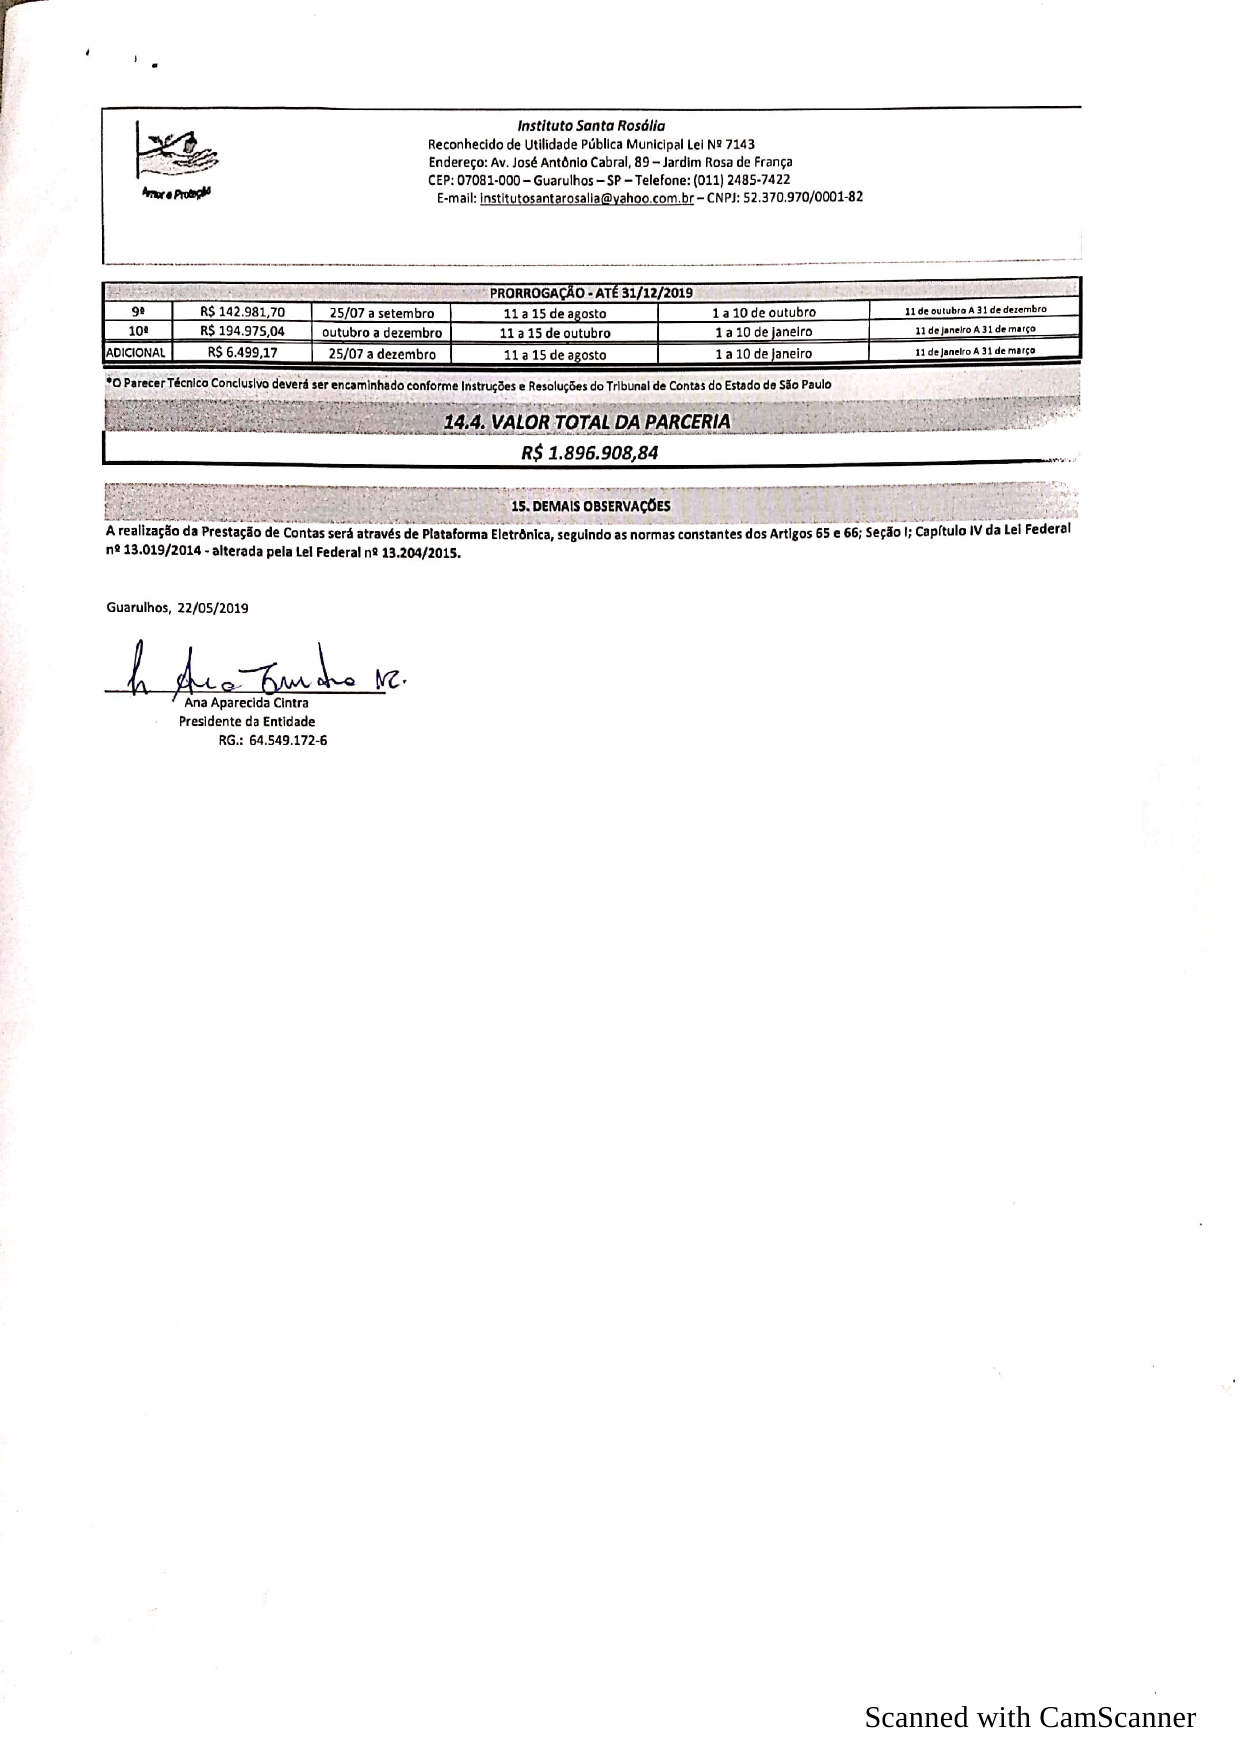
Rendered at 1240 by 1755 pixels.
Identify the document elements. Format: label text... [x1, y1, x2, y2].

text_box [0, 0, 1240, 1702]
text_box Scanned with CamScanner [862, 1700, 1200, 1737]
